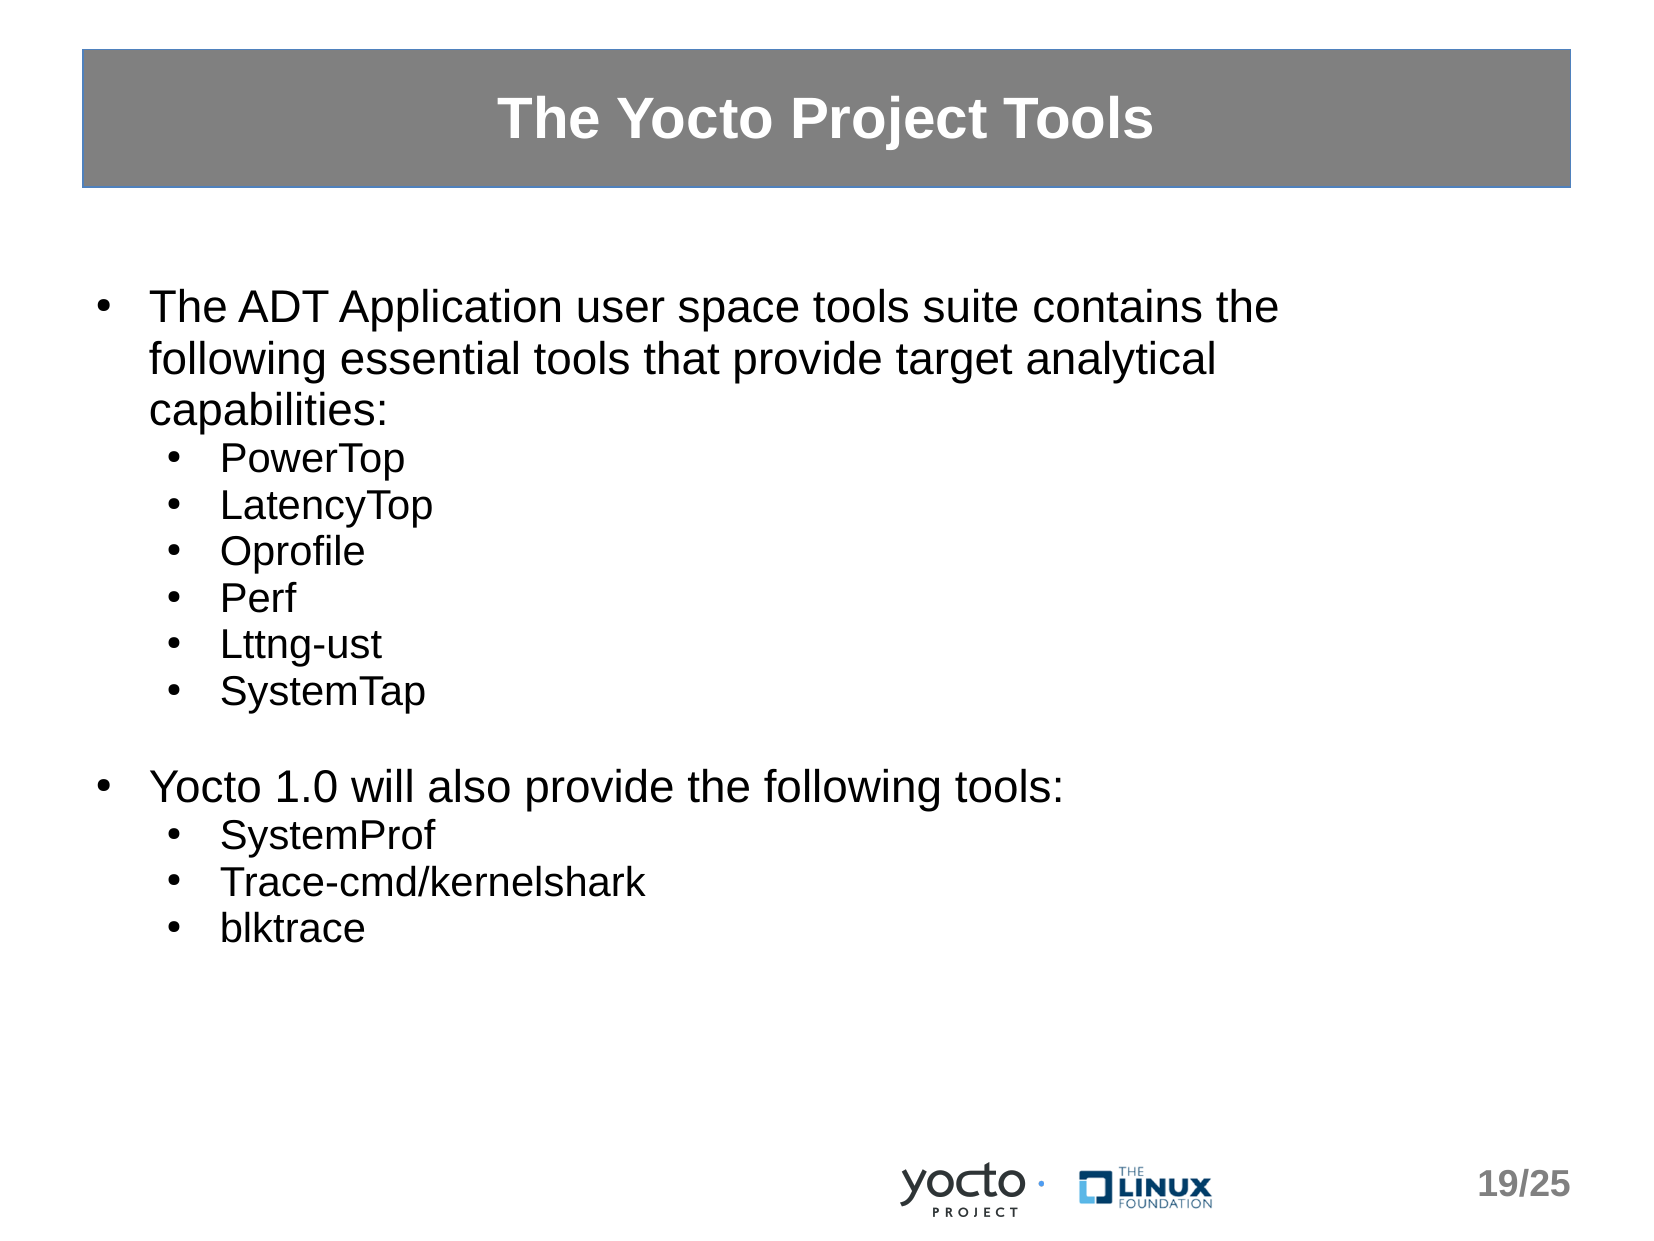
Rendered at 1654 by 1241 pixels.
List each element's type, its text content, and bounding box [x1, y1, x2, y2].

text_box The ADT Application user space tools suite contains the following essential tools that provide target analytical capabilities: PowerTop LatencyTop Oprofile Perf Lttng-ust SystemTap Yocto 1.0 will also provide the following tools: SystemProf Trace-cmd/kernelshark blktrace [63, 274, 1463, 961]
picture [1075, 1162, 1215, 1211]
title The Yocto Project Tools [82, 49, 1571, 188]
picture [900, 1162, 1044, 1217]
